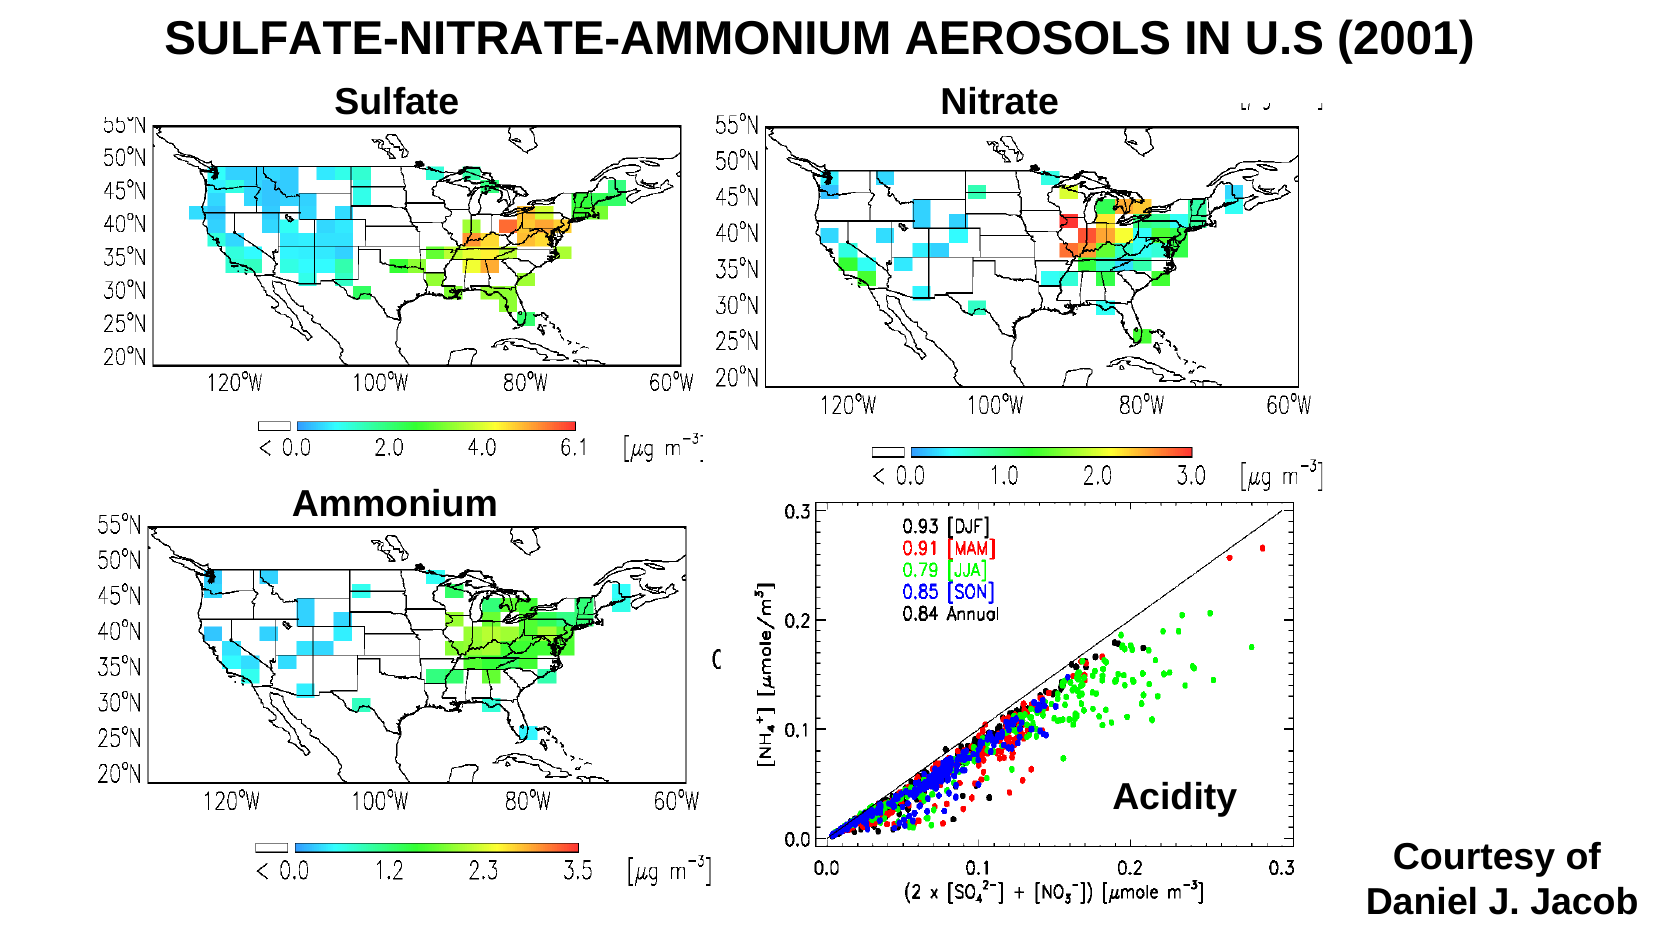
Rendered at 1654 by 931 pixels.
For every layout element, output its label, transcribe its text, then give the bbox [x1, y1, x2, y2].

text_box Ammonium [277, 471, 514, 533]
text_box Courtesy of Daniel J. Jacob [1340, 824, 1654, 931]
picture [85, 103, 1323, 917]
text_box Nitrate [925, 69, 1074, 130]
text_box Sulfate [319, 69, 475, 130]
title SULFATE-NITRATE-AMMONIUM AEROSOLS IN U.S (2001) [0, 0, 1654, 73]
text_box Acidity [1097, 764, 1253, 825]
